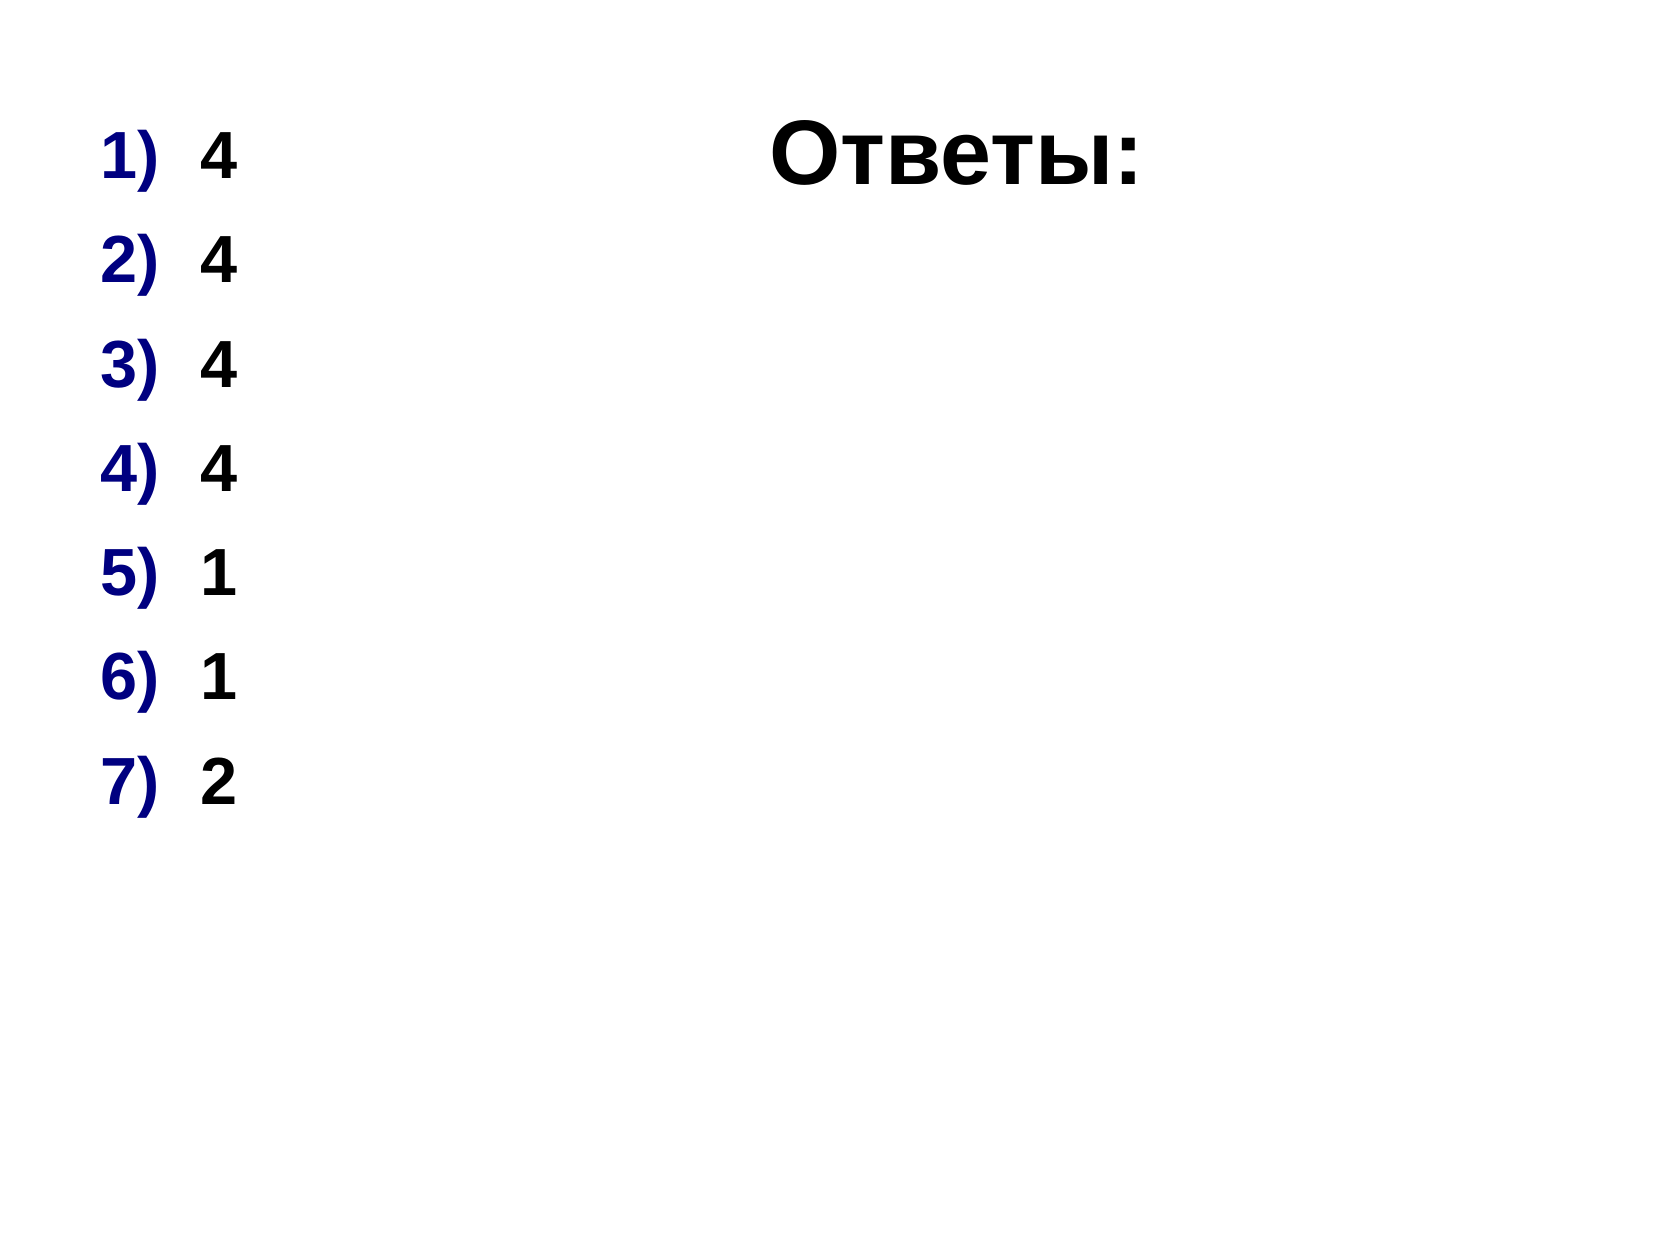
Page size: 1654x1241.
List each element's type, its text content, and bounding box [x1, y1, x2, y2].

title Ответы: [342, 49, 1571, 257]
list 4 4 4 4 1 1 2 [82, 118, 809, 1109]
